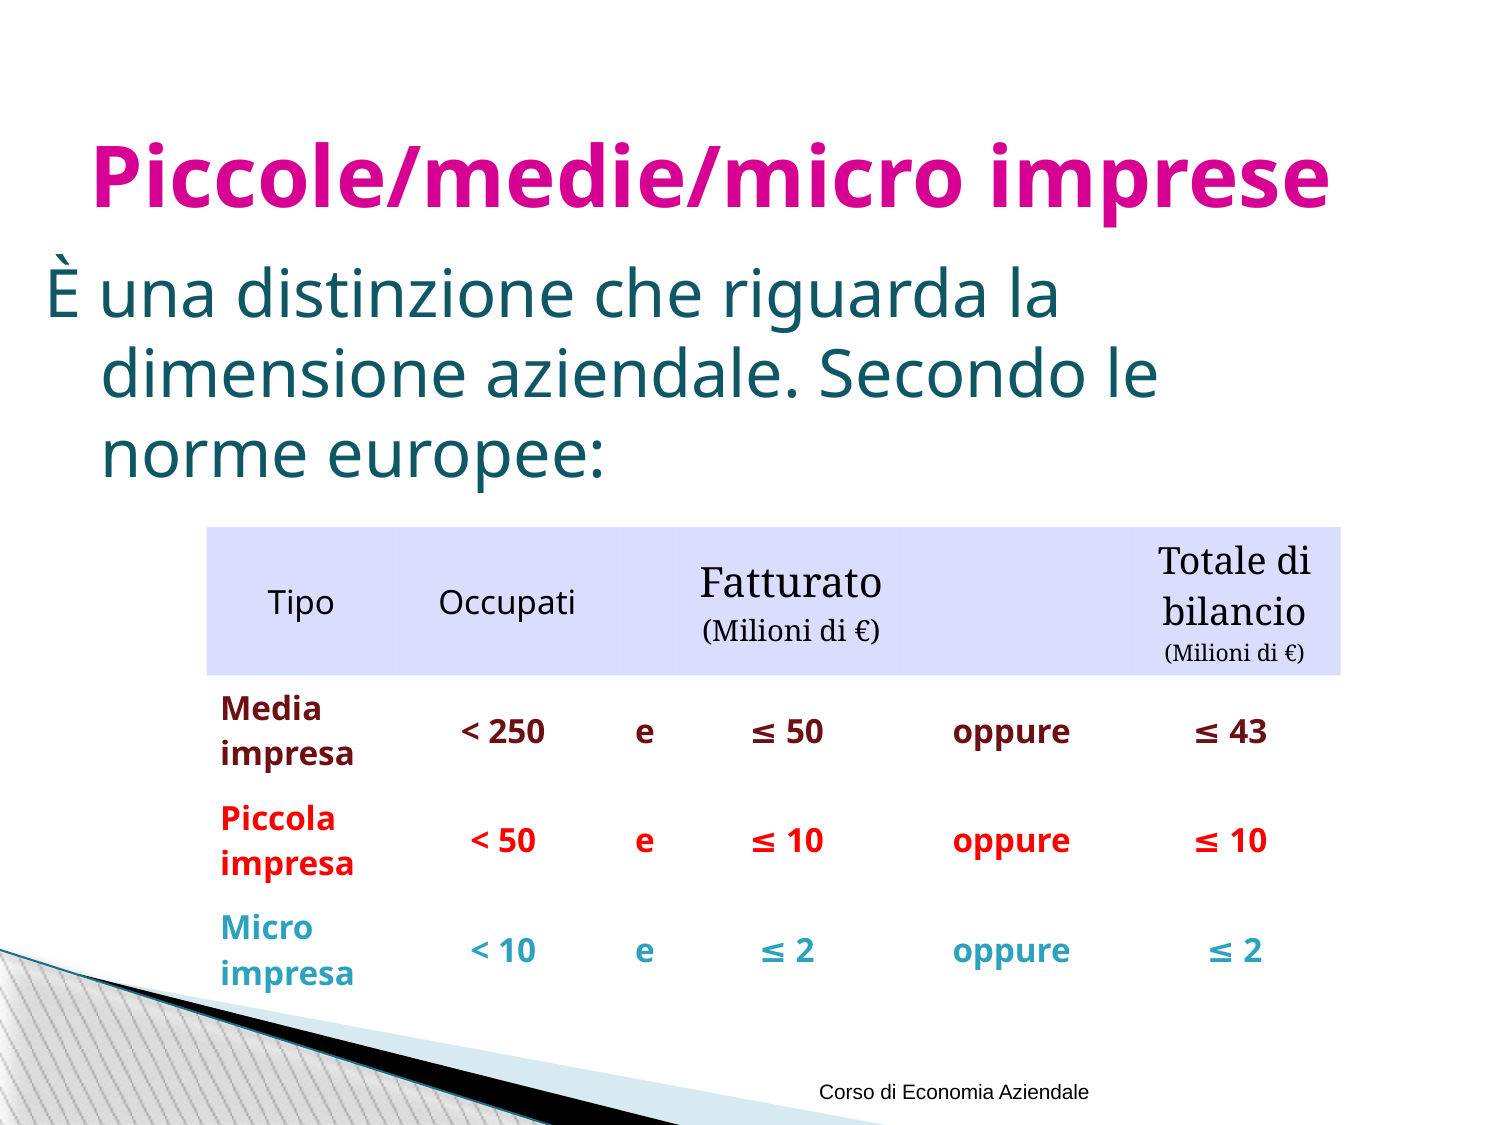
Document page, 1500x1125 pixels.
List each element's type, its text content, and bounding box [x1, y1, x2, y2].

table_cell ≤ 43 [1129, 675, 1341, 785]
table_cell < 50 [396, 785, 619, 895]
table_cell Media impresa [207, 675, 396, 785]
table_cell ≤ 2 [679, 895, 903, 1005]
table_header [619, 527, 679, 675]
table_header Occupati [396, 527, 619, 675]
table_header Tipo [207, 527, 396, 675]
table_cell ≤ 2 [1129, 895, 1341, 1005]
table_header Fatturato (Milioni di €) [679, 527, 903, 675]
table_cell < 10 [396, 895, 619, 1005]
table_cell ≤ 10 [1129, 785, 1341, 895]
table_cell e [619, 895, 679, 1005]
table_cell oppure [903, 675, 1129, 785]
table_cell Micro impresa [207, 895, 396, 1005]
footer Corso di Economia Aziendale [718, 1051, 1105, 1112]
table_cell e [619, 785, 679, 895]
text_box È una distinzione che riguarda la dimensione aziendale. Secondo le norme europee: [29, 243, 1235, 504]
table_cell e [619, 675, 679, 785]
table_header Totale di bilancio (Milioni di €) [1129, 527, 1341, 675]
table_cell ≤ 10 [679, 785, 903, 895]
table_cell oppure [903, 785, 1129, 895]
table_cell < 250 [396, 675, 619, 785]
title Piccole/medie/micro imprese [75, 45, 1425, 233]
table_header [903, 527, 1129, 675]
table_cell ≤ 50 [679, 675, 903, 785]
table_cell Piccola impresa [207, 785, 396, 895]
table_cell oppure [903, 895, 1129, 1005]
